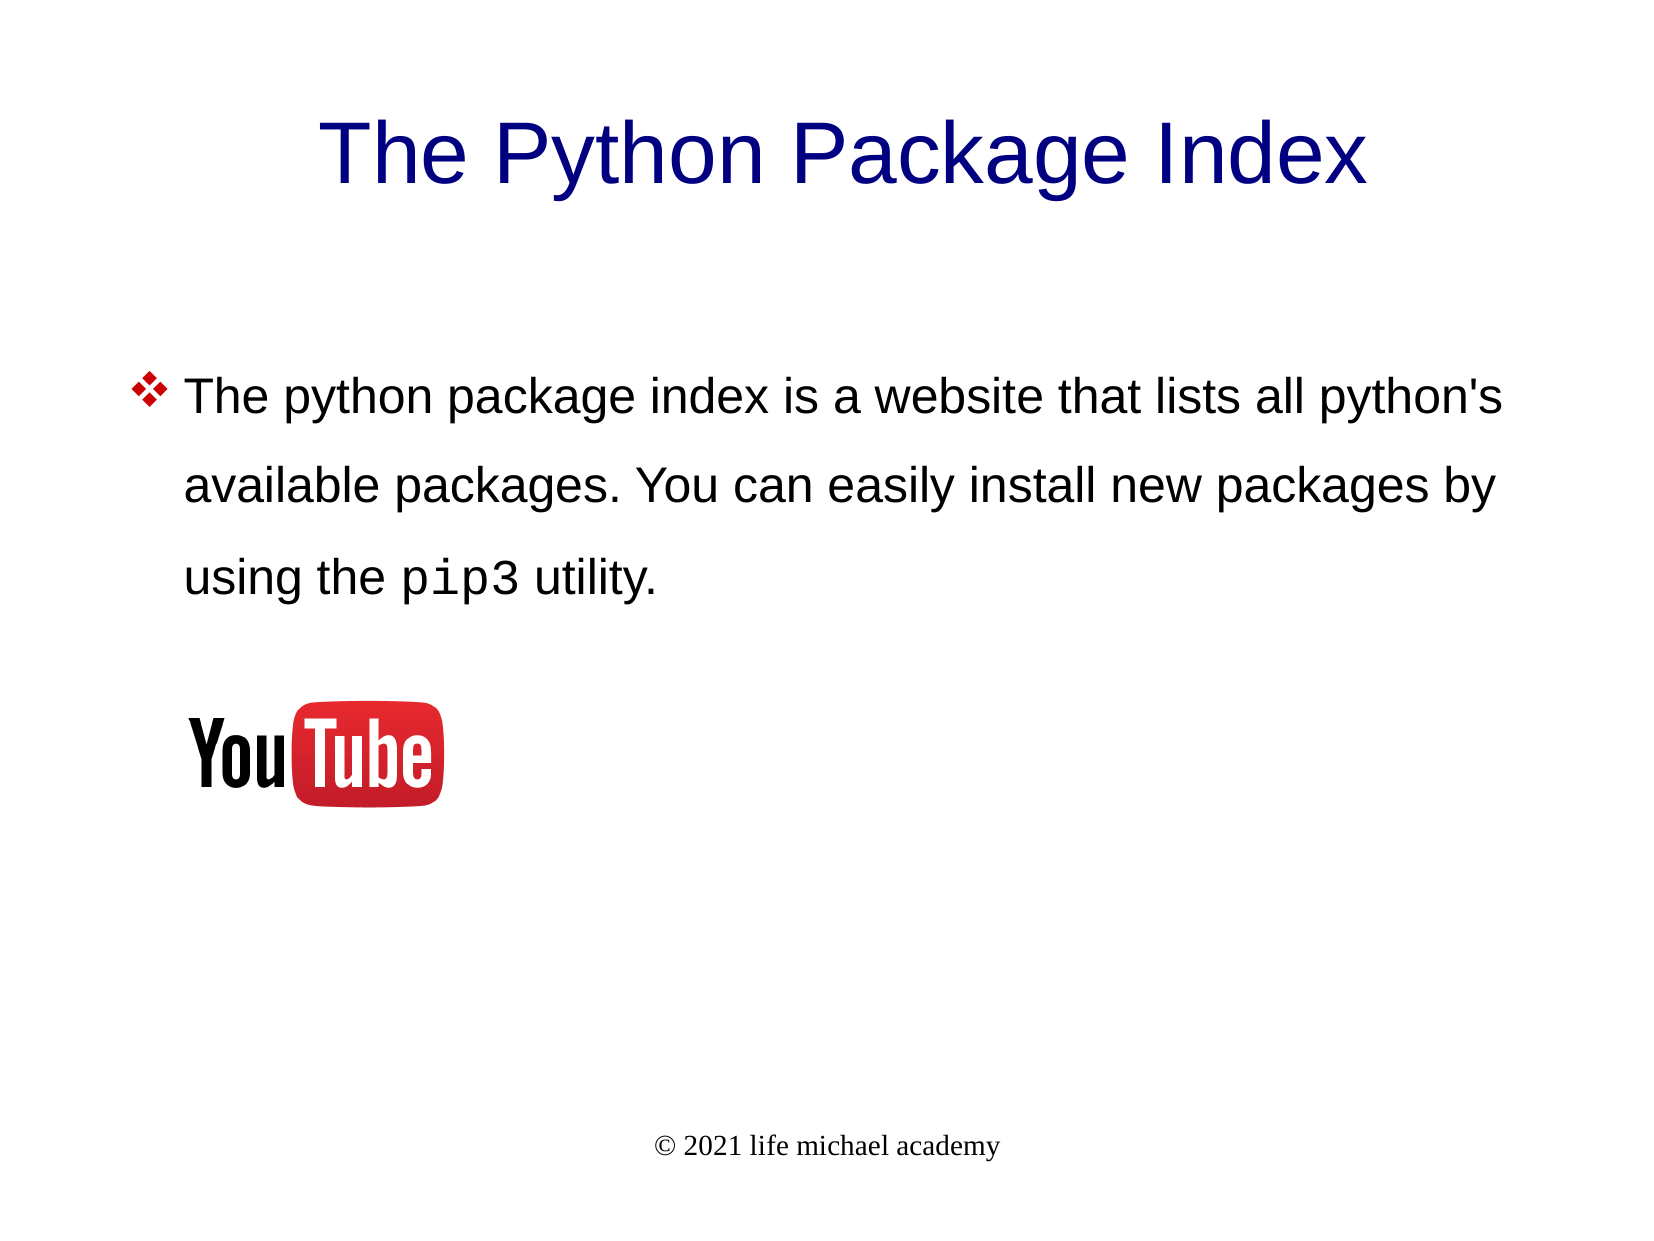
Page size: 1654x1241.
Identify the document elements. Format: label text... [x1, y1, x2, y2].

picture [162, 675, 462, 843]
list The python package index is a website that lists all python's available packages. You can easily install new packages by using the pip3 utility. [112, 326, 1538, 847]
title The Python Package Index [82, 49, 1571, 257]
